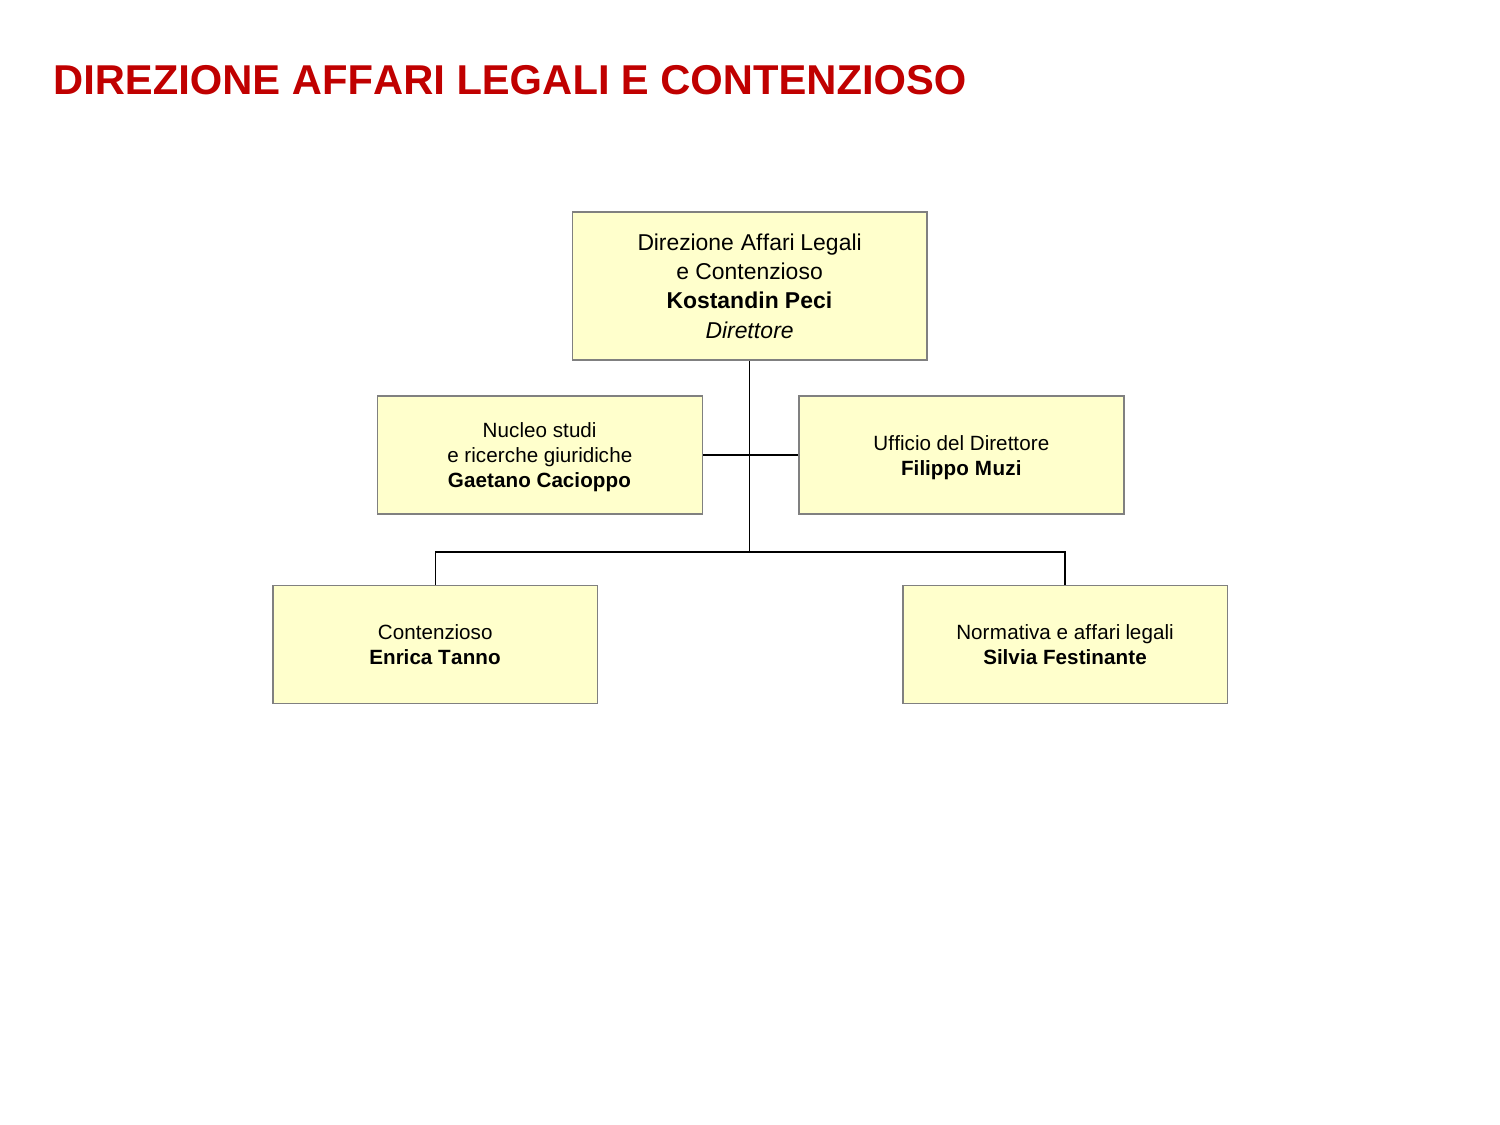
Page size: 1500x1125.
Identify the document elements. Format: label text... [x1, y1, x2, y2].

picture [271, 211, 1229, 705]
text_box DIREZIONE AFFARI LEGALI E CONTENZIOSO [38, 45, 1414, 128]
